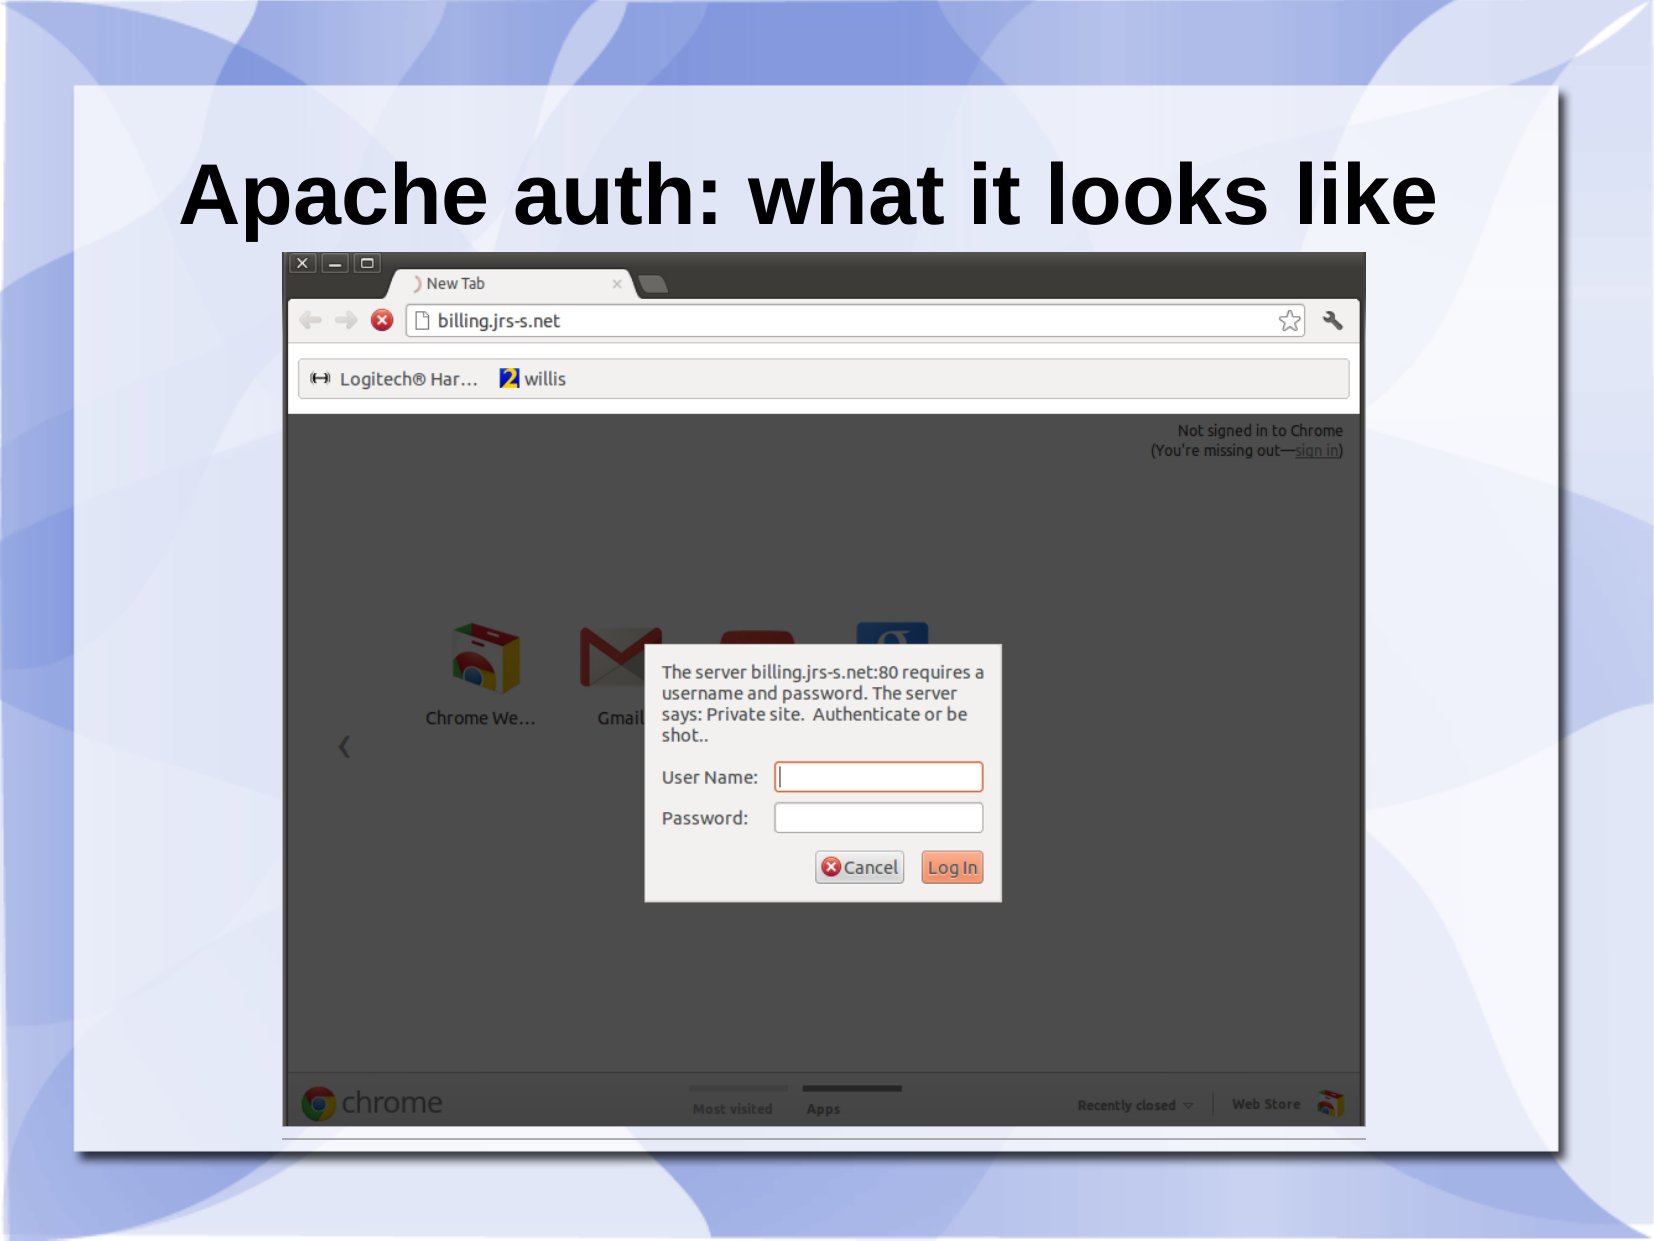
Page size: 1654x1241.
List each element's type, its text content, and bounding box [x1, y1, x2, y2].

picture [0, 0, 1654, 1241]
title Apache auth: what it looks like [82, 90, 1536, 298]
